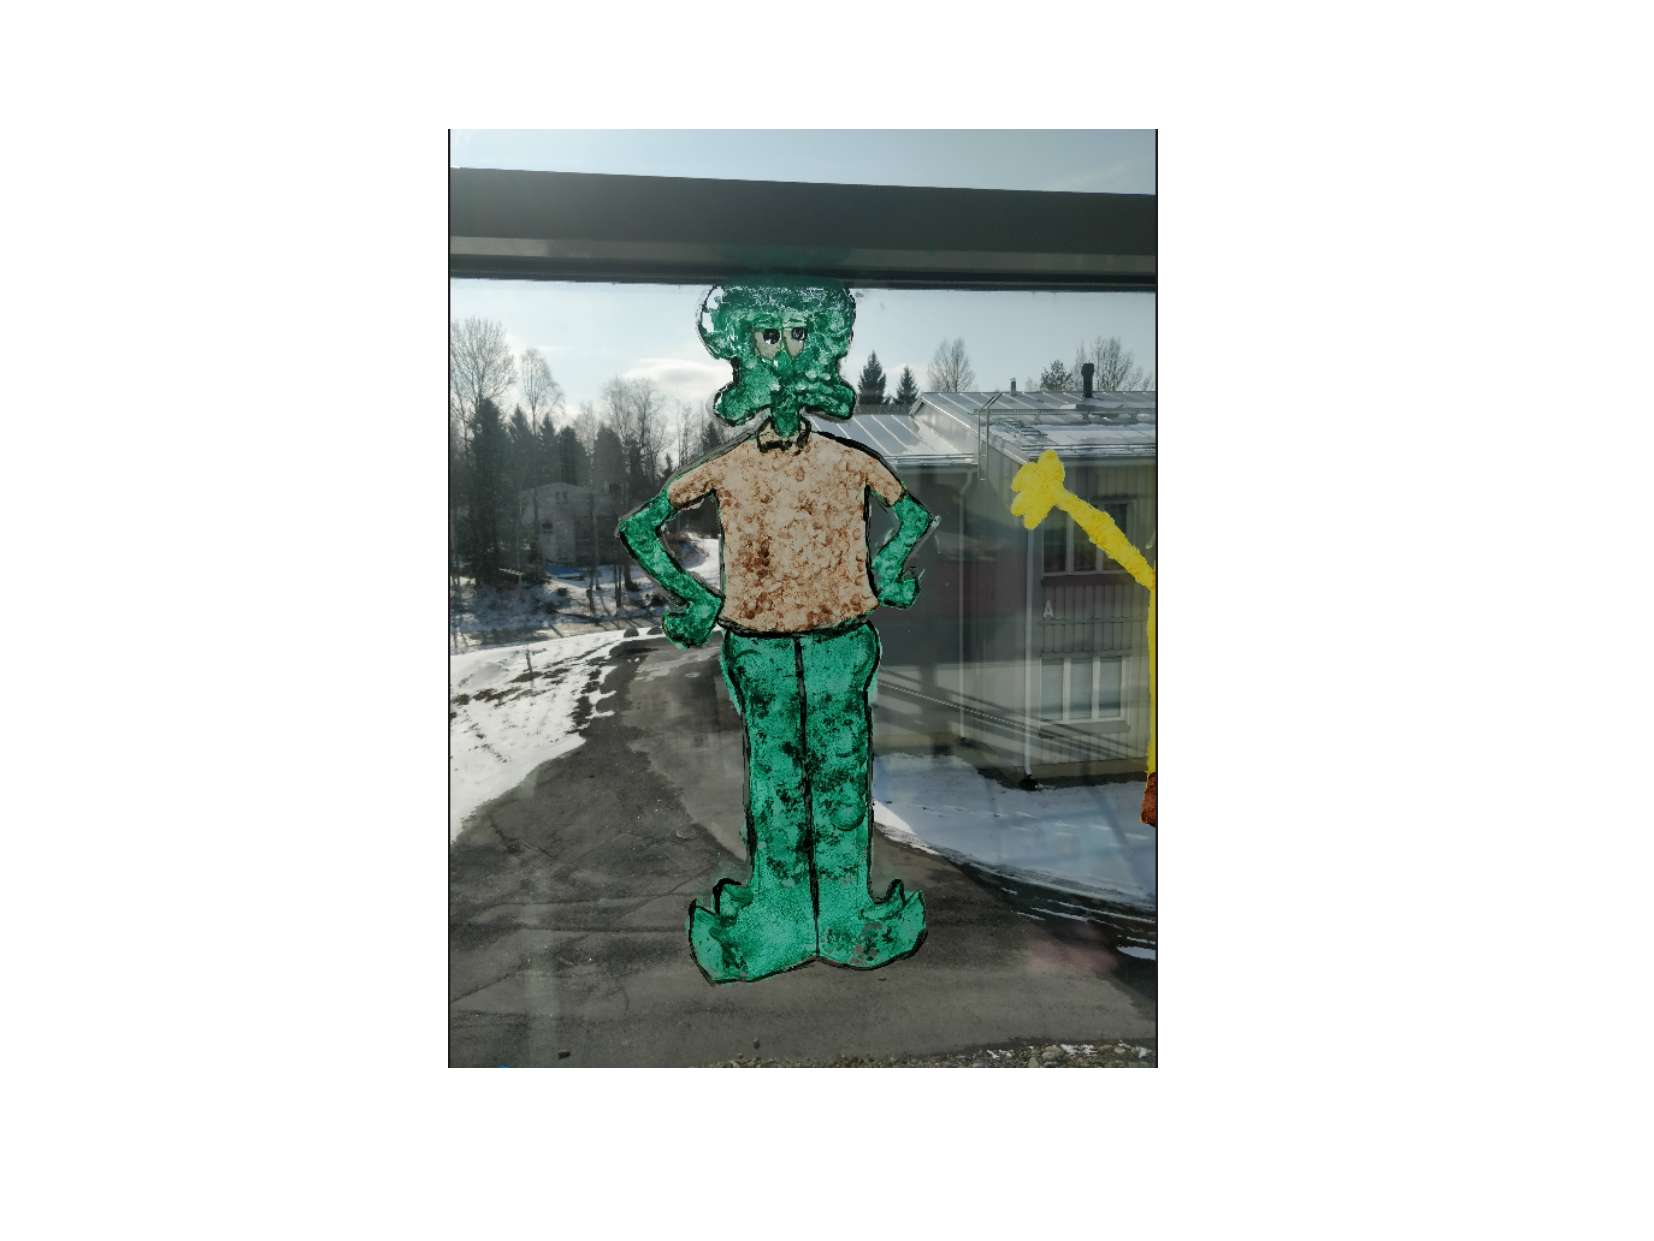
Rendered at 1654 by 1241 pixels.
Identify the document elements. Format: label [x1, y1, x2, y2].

picture [448, 129, 1158, 1069]
